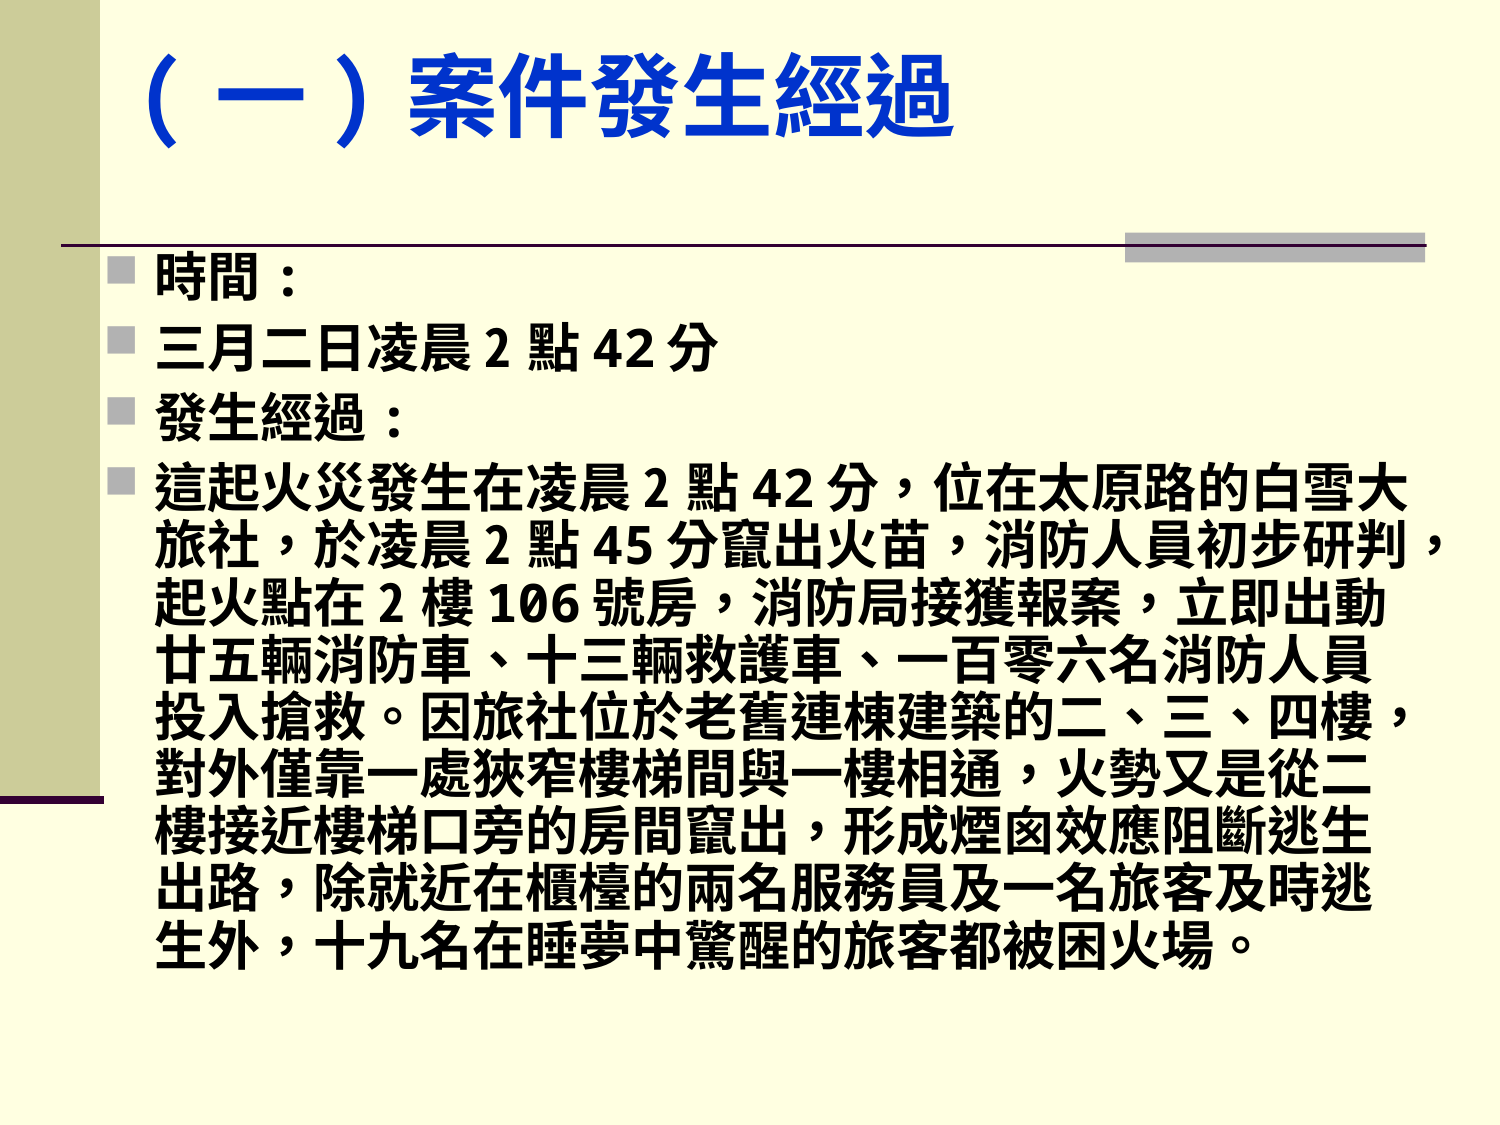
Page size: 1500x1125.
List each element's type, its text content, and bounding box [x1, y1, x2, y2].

list 時間: 三月二日凌晨2點42分 發生經過: 這起火災發生在凌晨2點42分，位在太原路的白雪大旅社，於凌晨2點45分竄出火苗，消防人員初步研判，起火點在2樓106號房，消防局接獲報案，立即出動廿五輛消防車、十三輛救護車、一百零六名消防人員投入搶救。因旅社位於老舊連棟建築的二、三、四樓，對外僅靠一處狹窄樓梯間與一樓相通，火勢又是從二樓接近樓梯口旁的房間竄出，形成煙囪效應阻斷逃生出路，除就近在櫃檯的兩名服務員及一名旅客及時逃生外，十九名在睡夢中驚醒的旅客都被困火場。 [88, 243, 1439, 986]
text_box (一)案件發生經過 [123, 30, 1400, 157]
